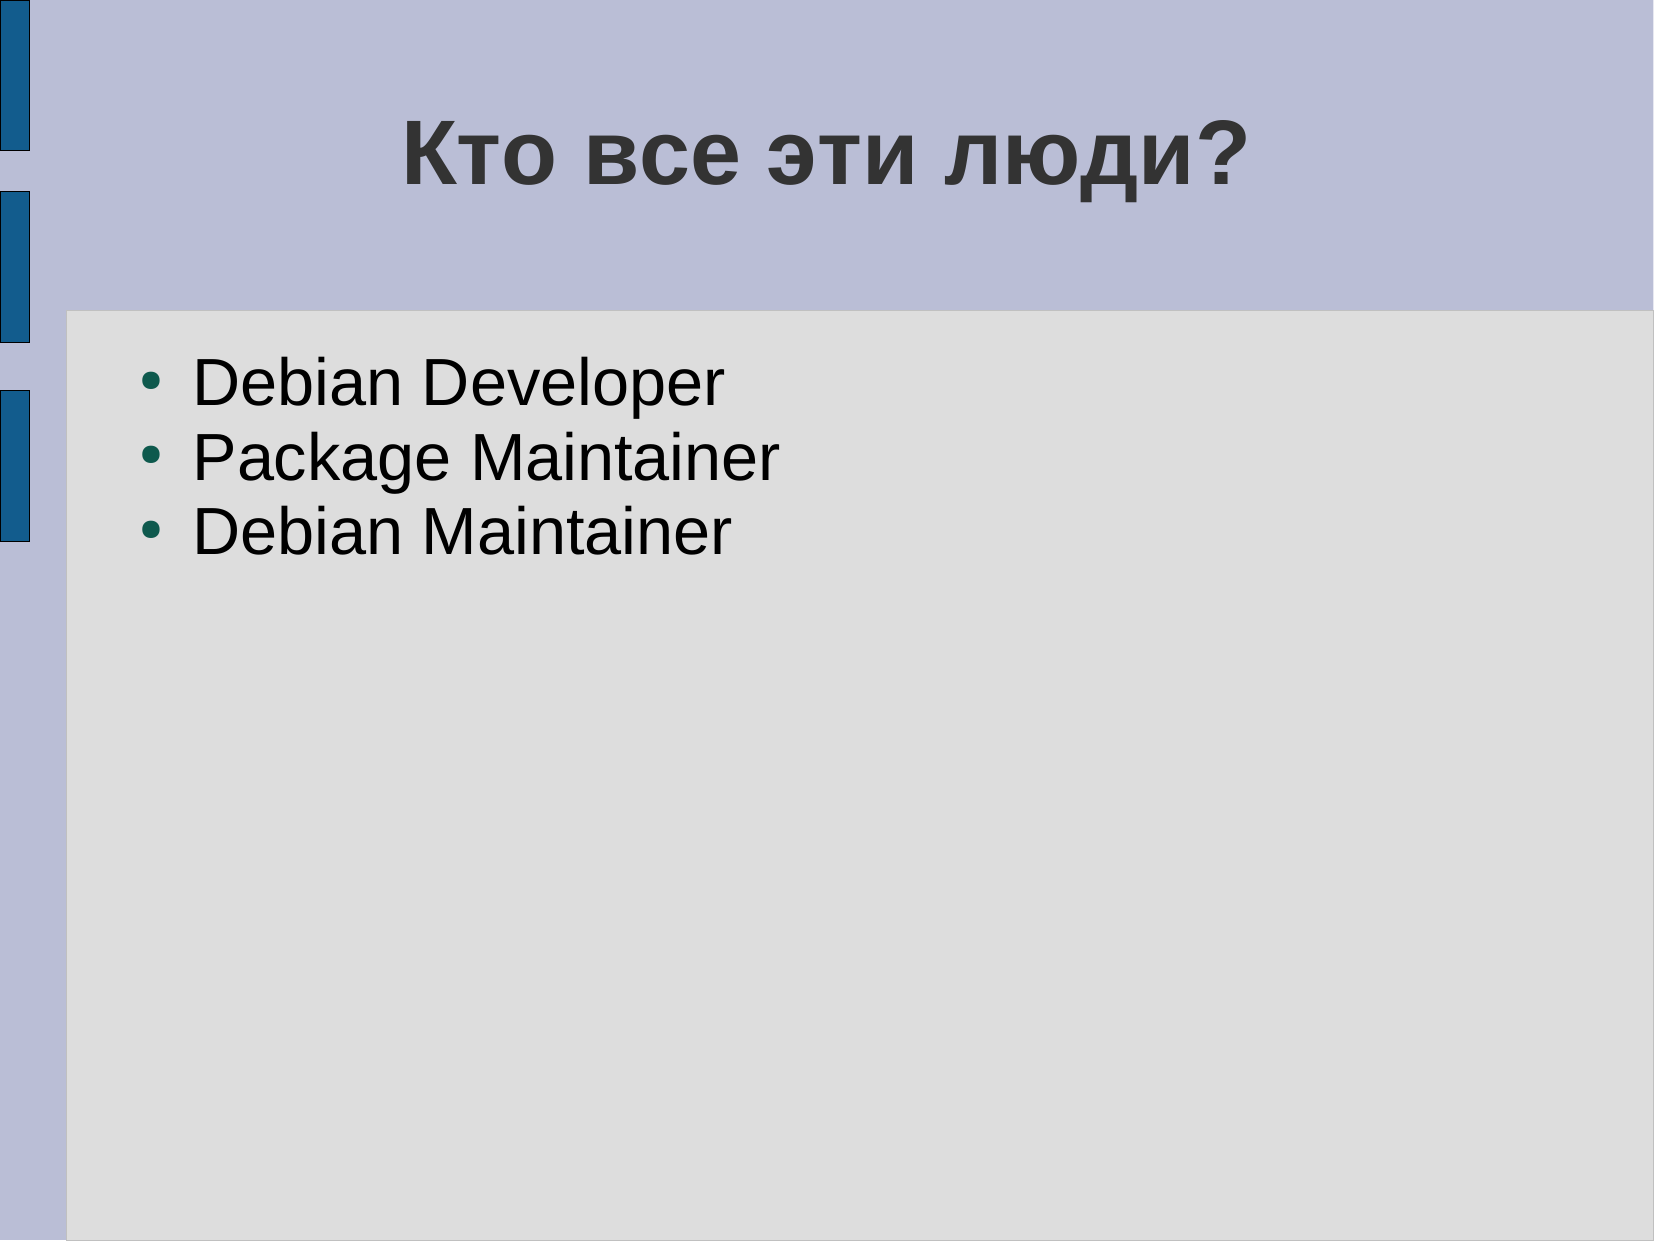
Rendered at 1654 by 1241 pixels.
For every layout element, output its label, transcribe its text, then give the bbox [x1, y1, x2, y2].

title Кто все эти люди? [82, 56, 1571, 250]
list Debian Developer Package Maintainer Debian Maintainer [121, 344, 1534, 1164]
